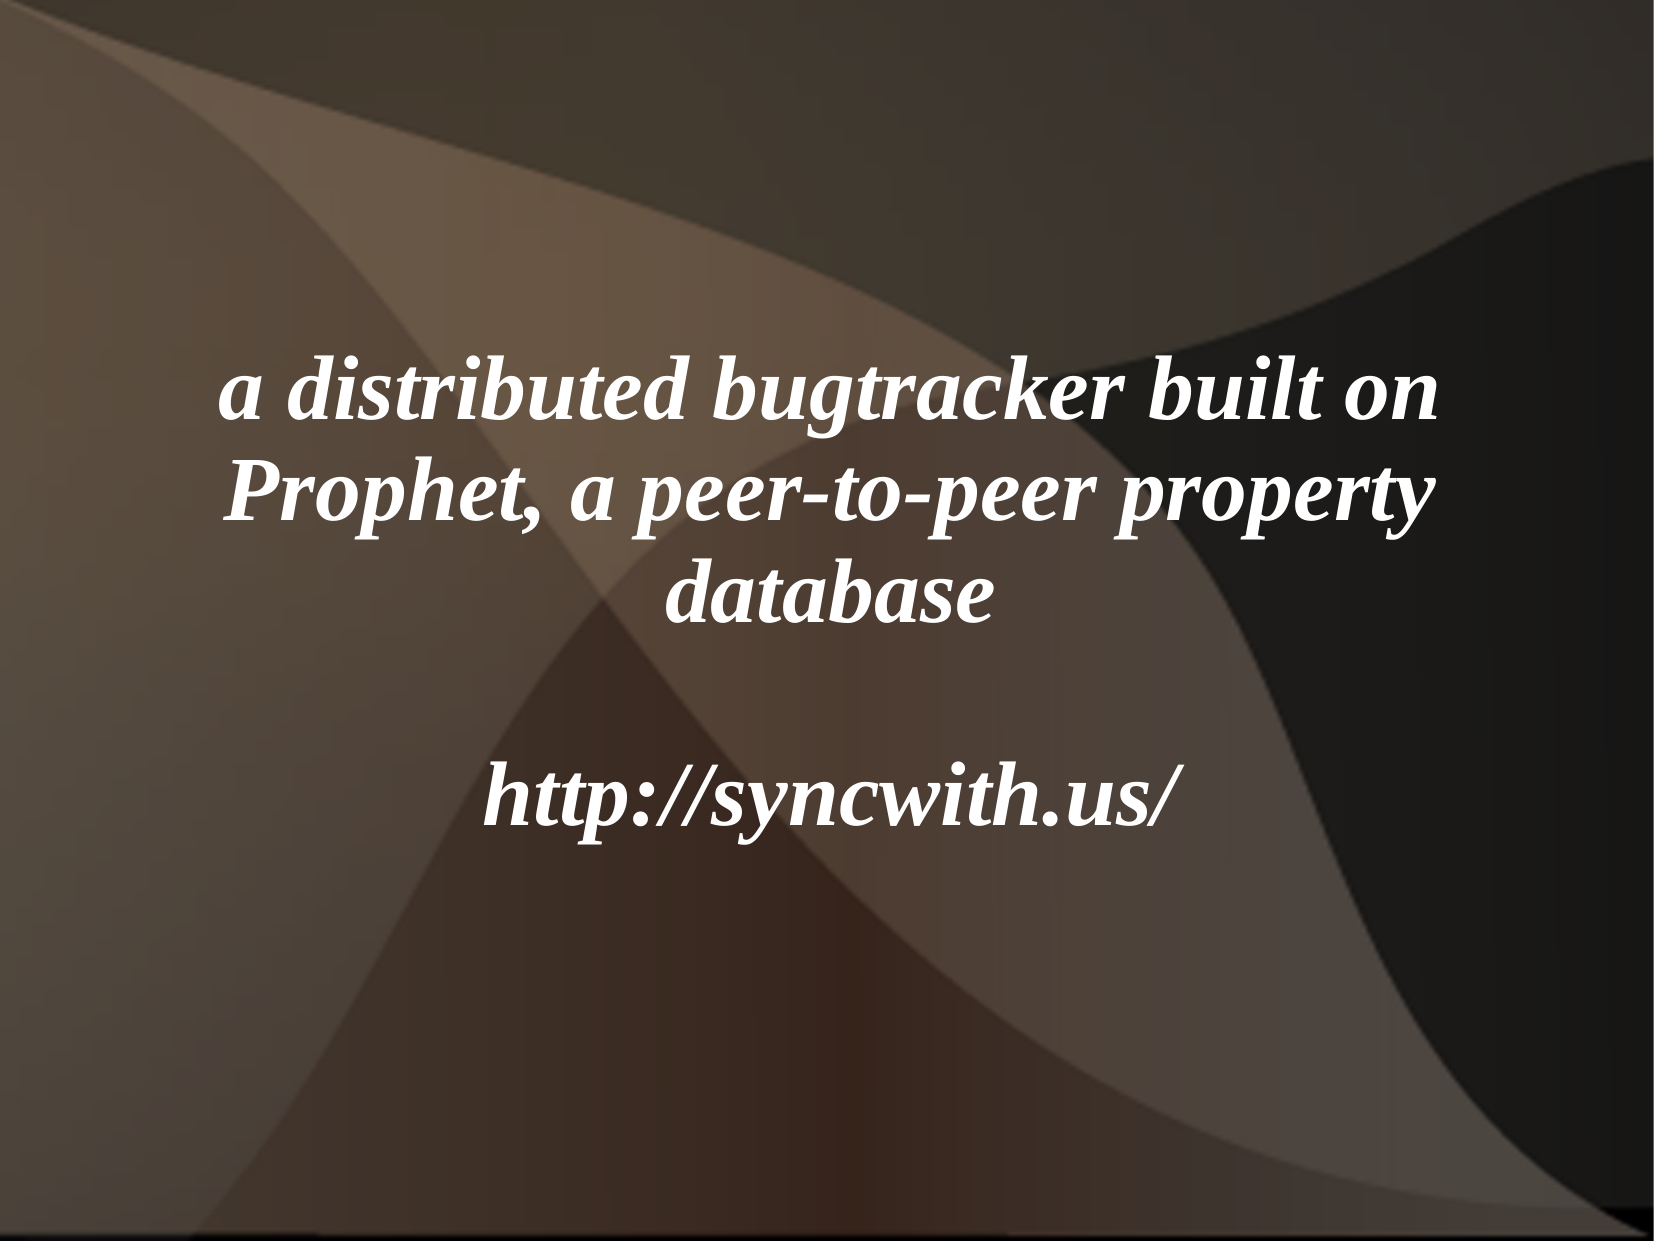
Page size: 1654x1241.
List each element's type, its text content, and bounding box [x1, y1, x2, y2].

title a distributed bugtracker built on Prophet, a peer-to-peer property database http://syncwith.us/ [86, 337, 1576, 846]
picture [0, 0, 1654, 1241]
